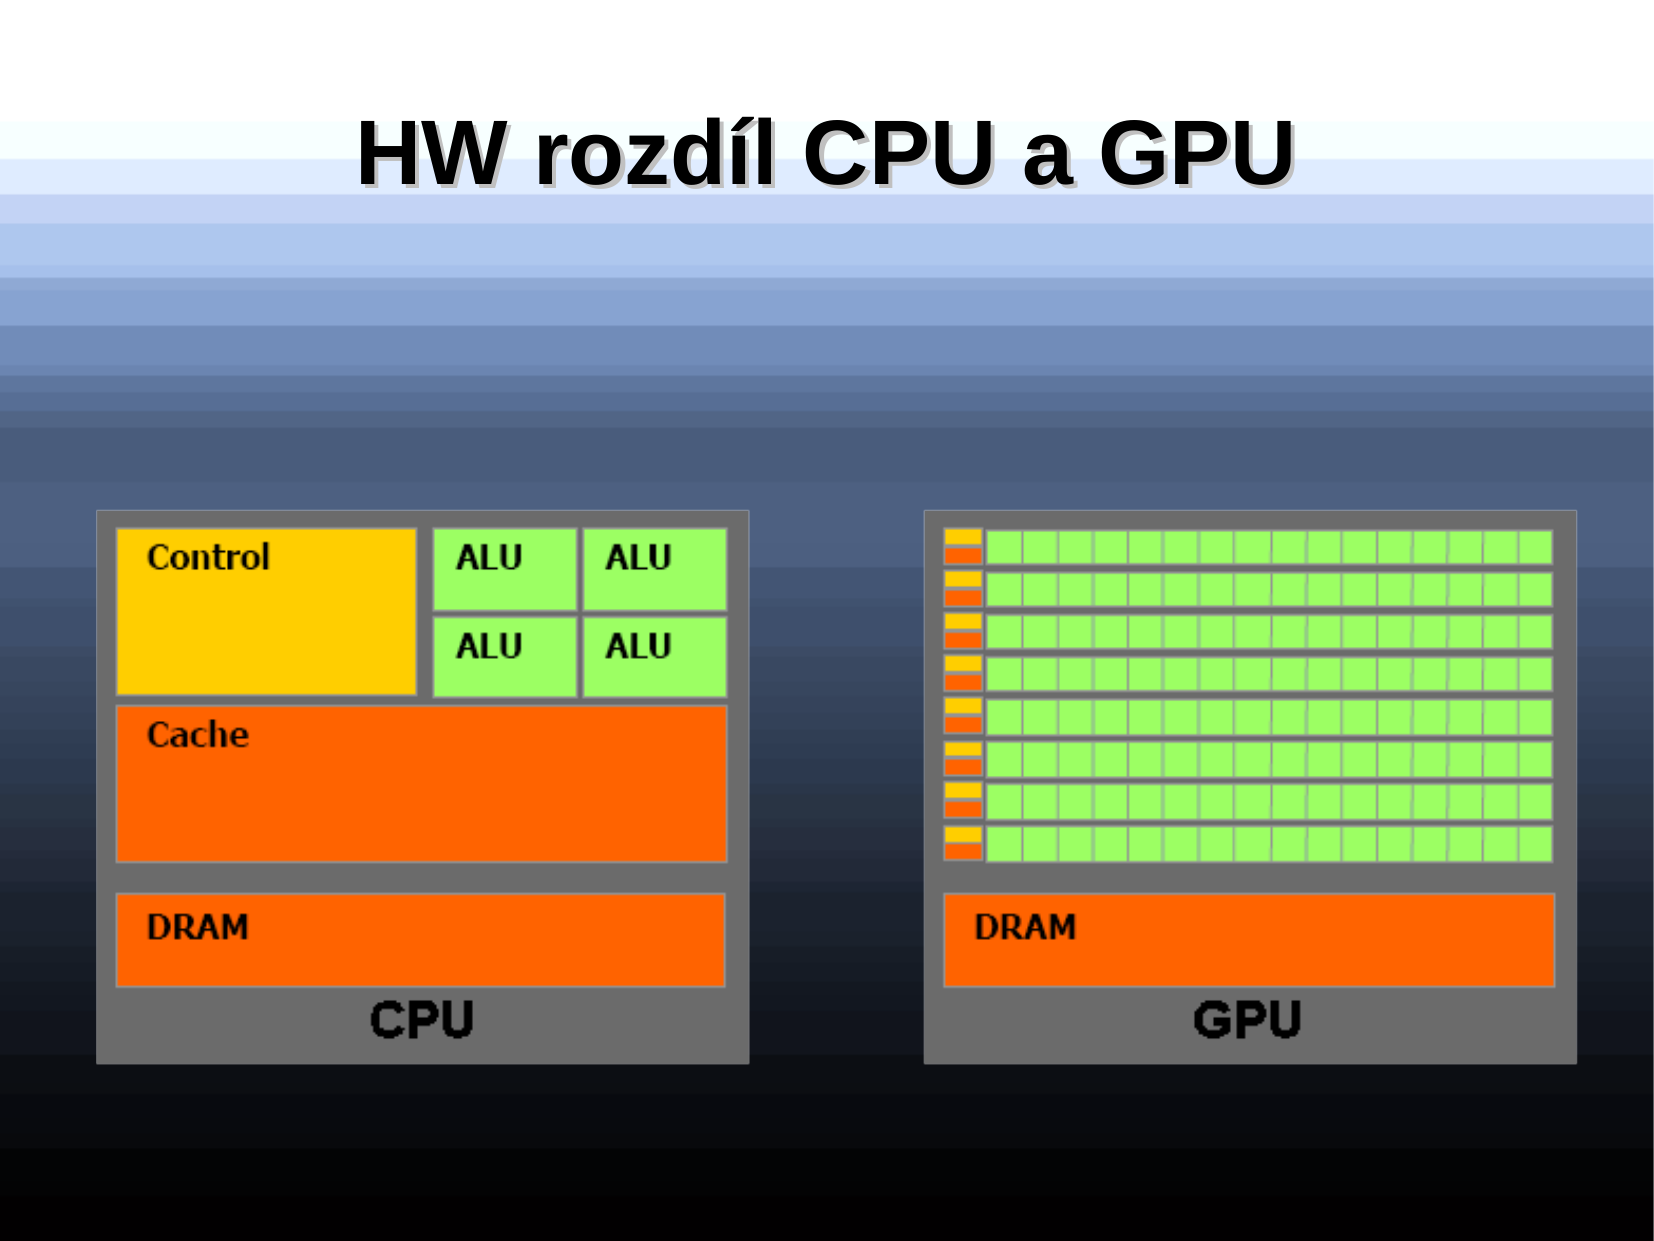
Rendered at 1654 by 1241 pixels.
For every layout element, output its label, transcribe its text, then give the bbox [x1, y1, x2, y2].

title HW rozdíl CPU a GPU [82, 49, 1571, 257]
picture [0, 0, 1654, 1241]
